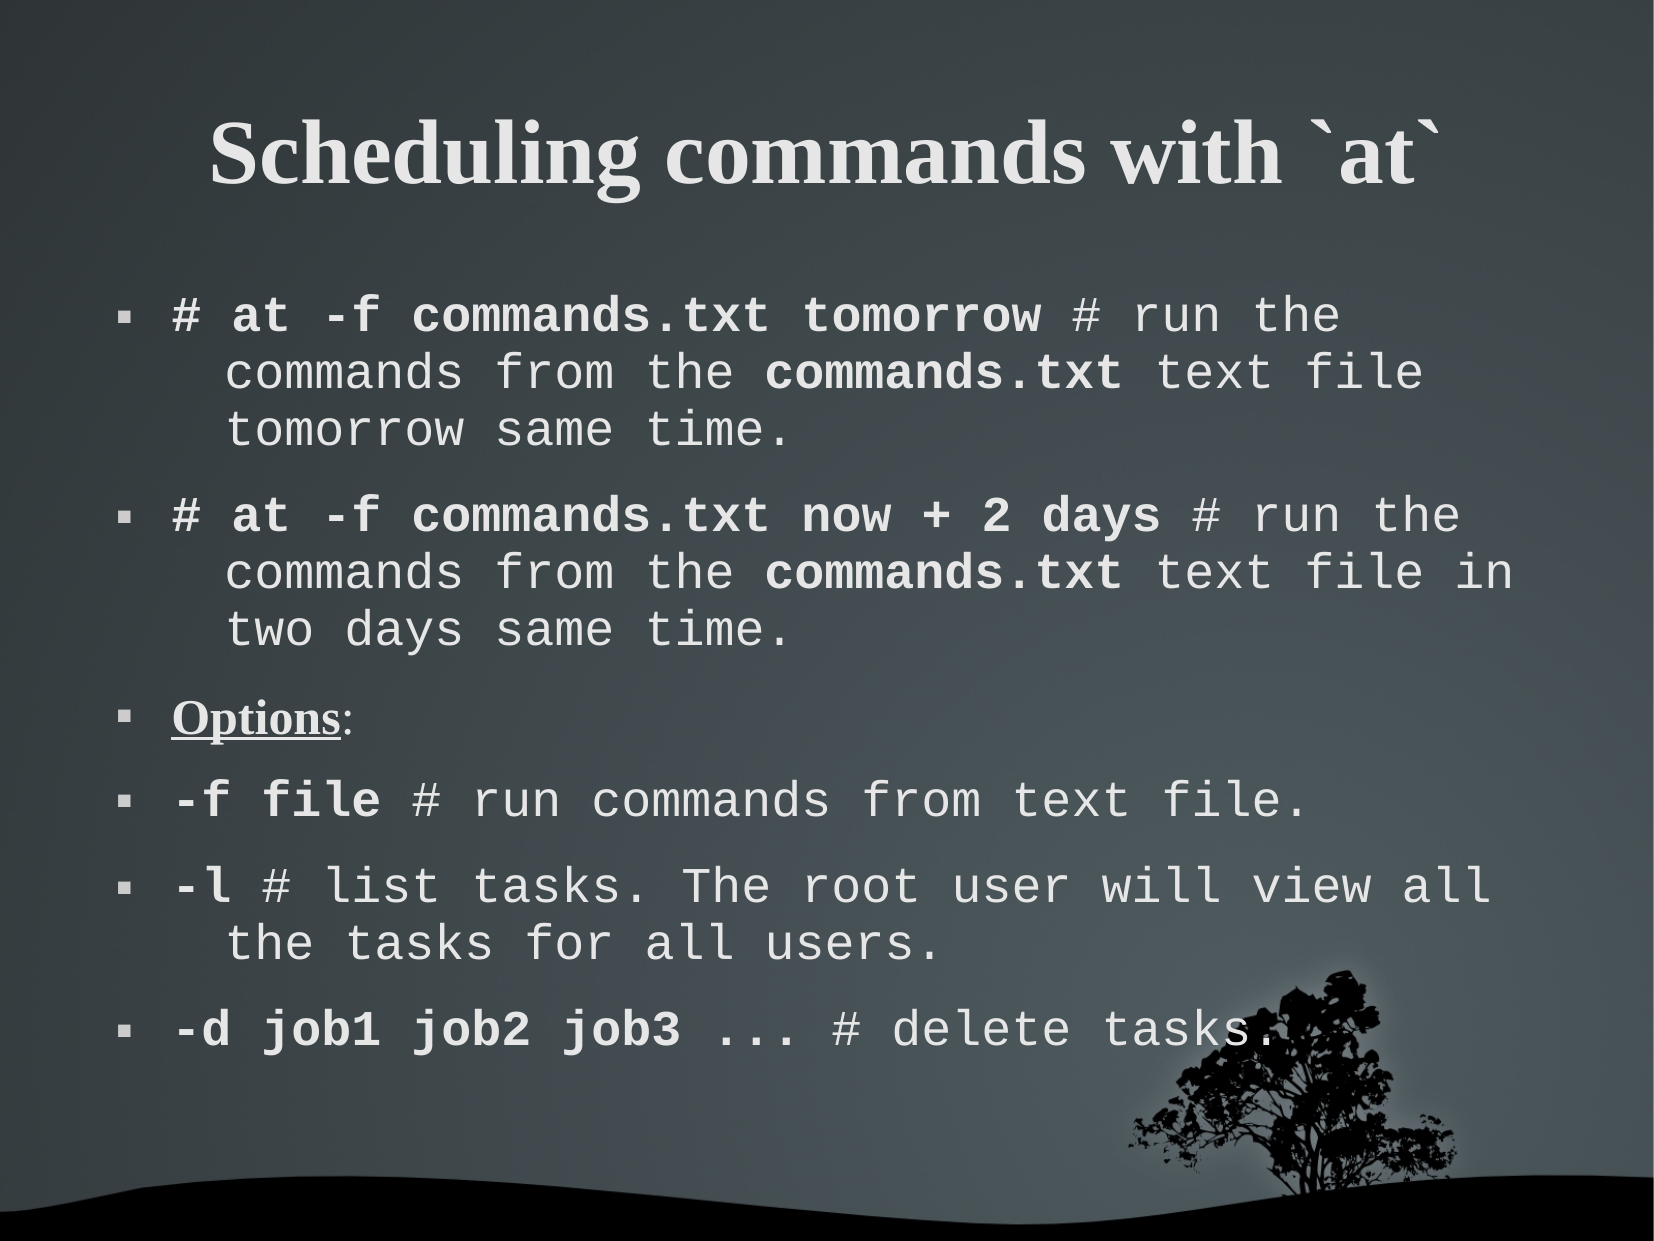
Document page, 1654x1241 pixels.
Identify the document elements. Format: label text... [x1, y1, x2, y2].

title Scheduling commands with `at` [82, 49, 1571, 257]
list # at -f commands.txt tomorrow # run the commands from the commands.txt text file tomorrow same time. # at -f commands.txt now + 2 days # run the commands from the commands.txt text file in two days same time. Options: -f file # run commands from text file. -l # list tasks. The root user will view all the tasks for all users. -d job1 job2 job3 ... # delete tasks. [82, 290, 1571, 1109]
picture [0, 0, 1654, 1241]
